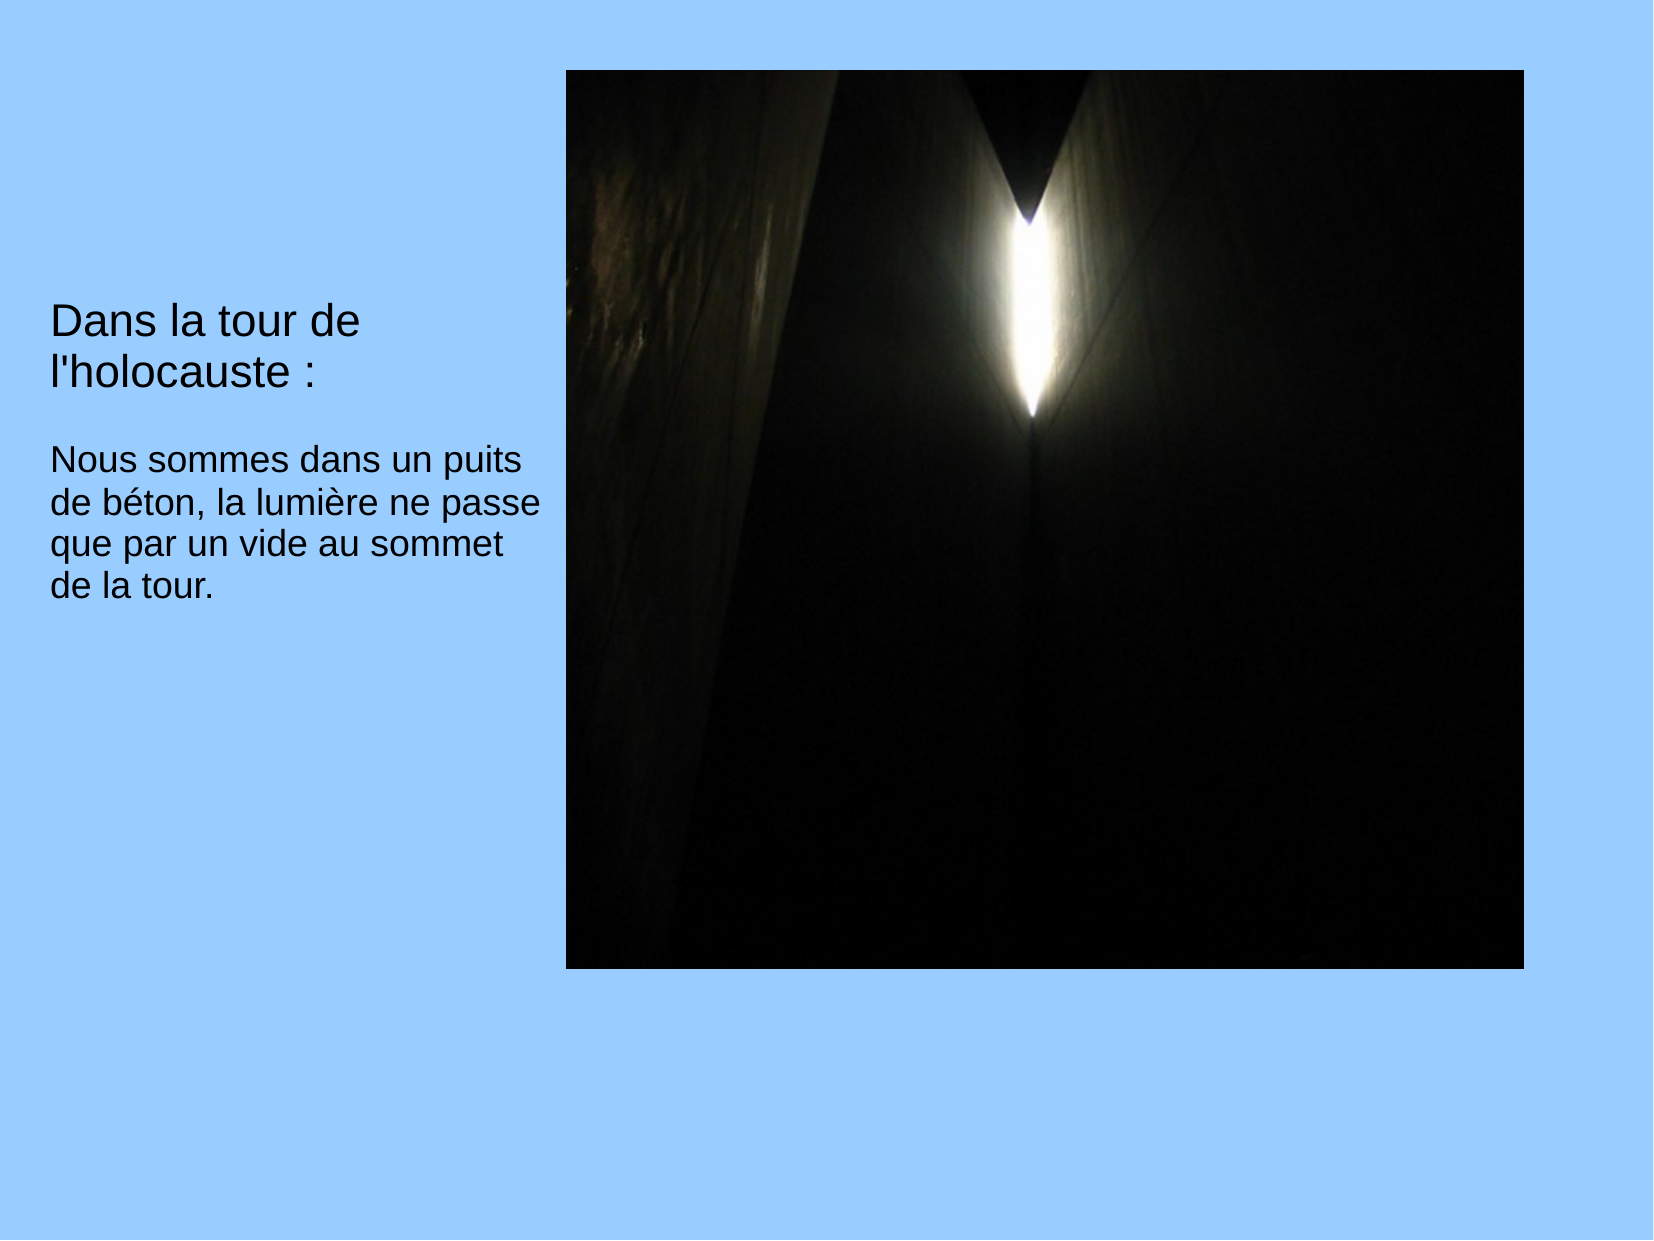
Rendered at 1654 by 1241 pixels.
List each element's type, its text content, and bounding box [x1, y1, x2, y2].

text_box Dans la tour de l'holocauste : Nous sommes dans un puits de béton, la lumière ne passe que par un vide au sommet de la tour. [35, 287, 586, 615]
picture [566, 70, 1524, 969]
